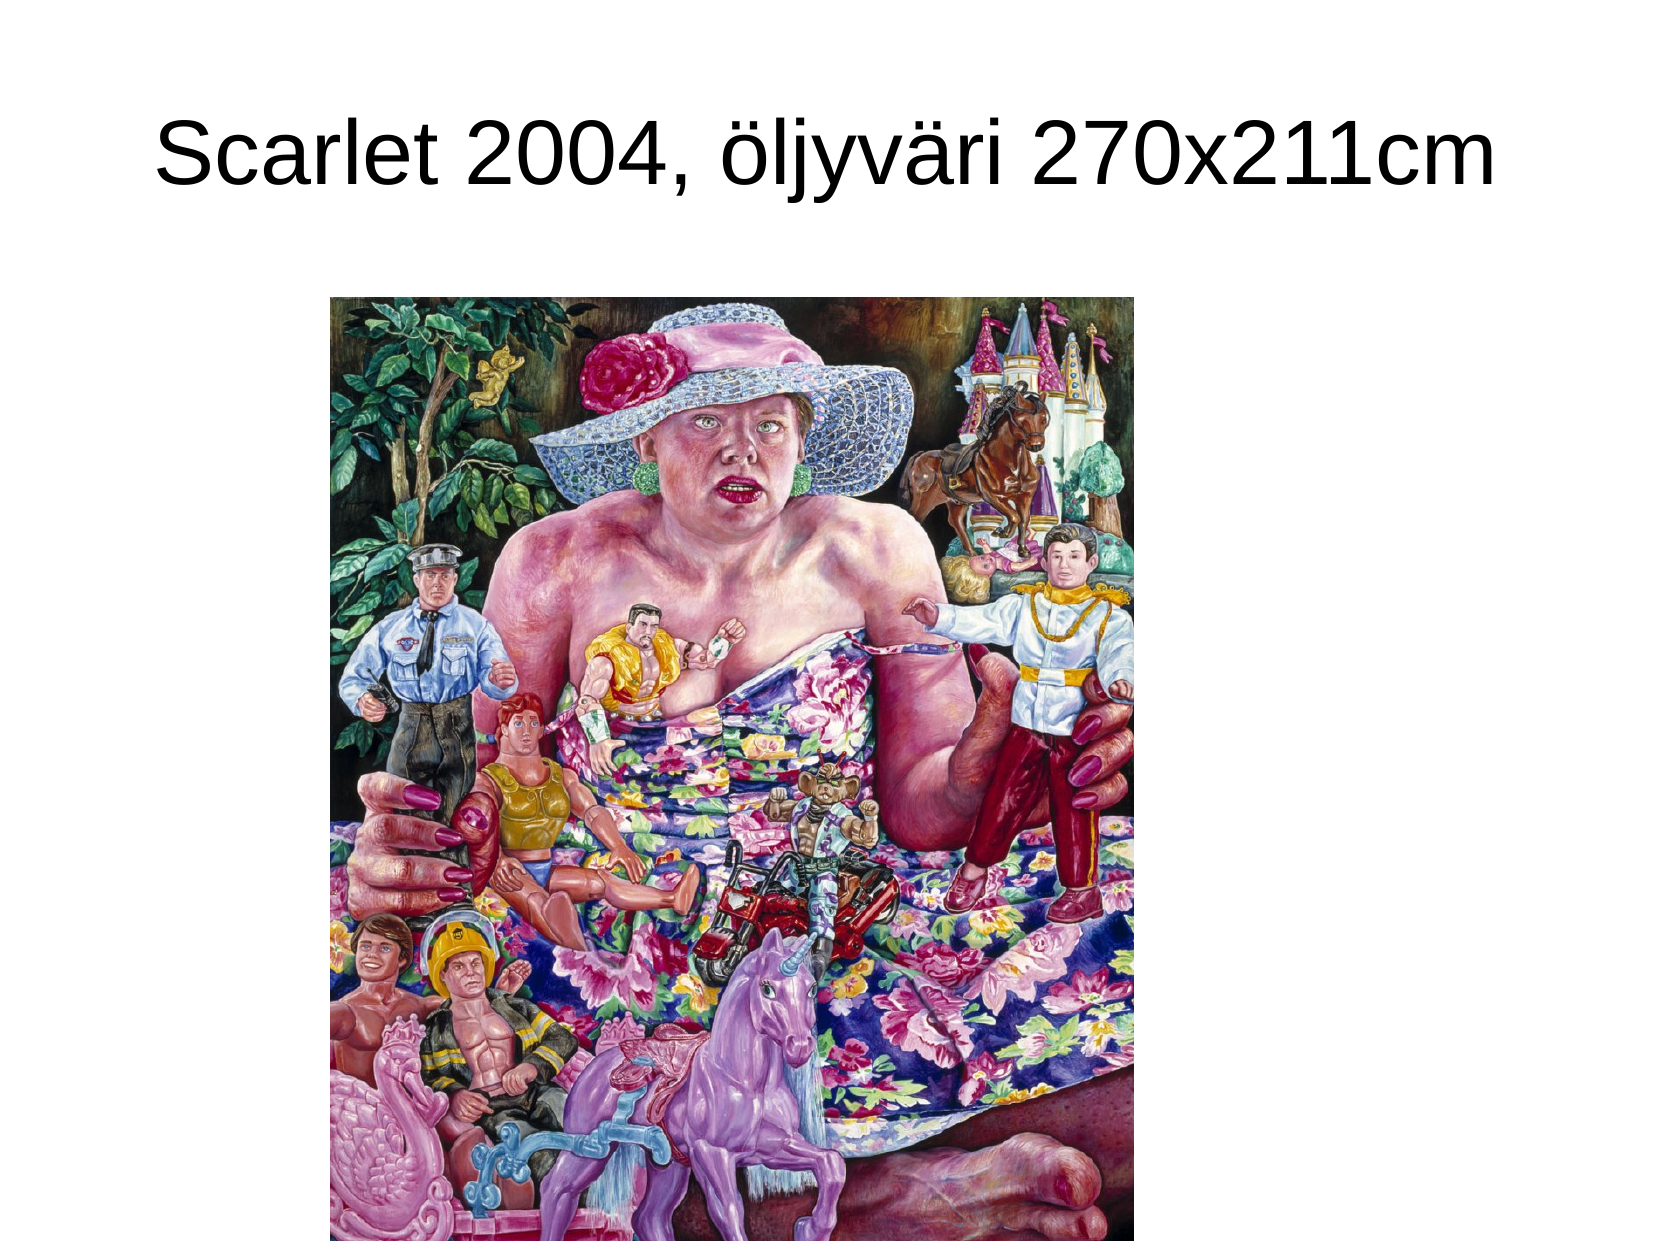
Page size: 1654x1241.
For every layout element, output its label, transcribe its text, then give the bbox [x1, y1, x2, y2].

title Scarlet 2004, öljyväri 270x211cm [82, 49, 1571, 257]
picture [330, 297, 1134, 1241]
